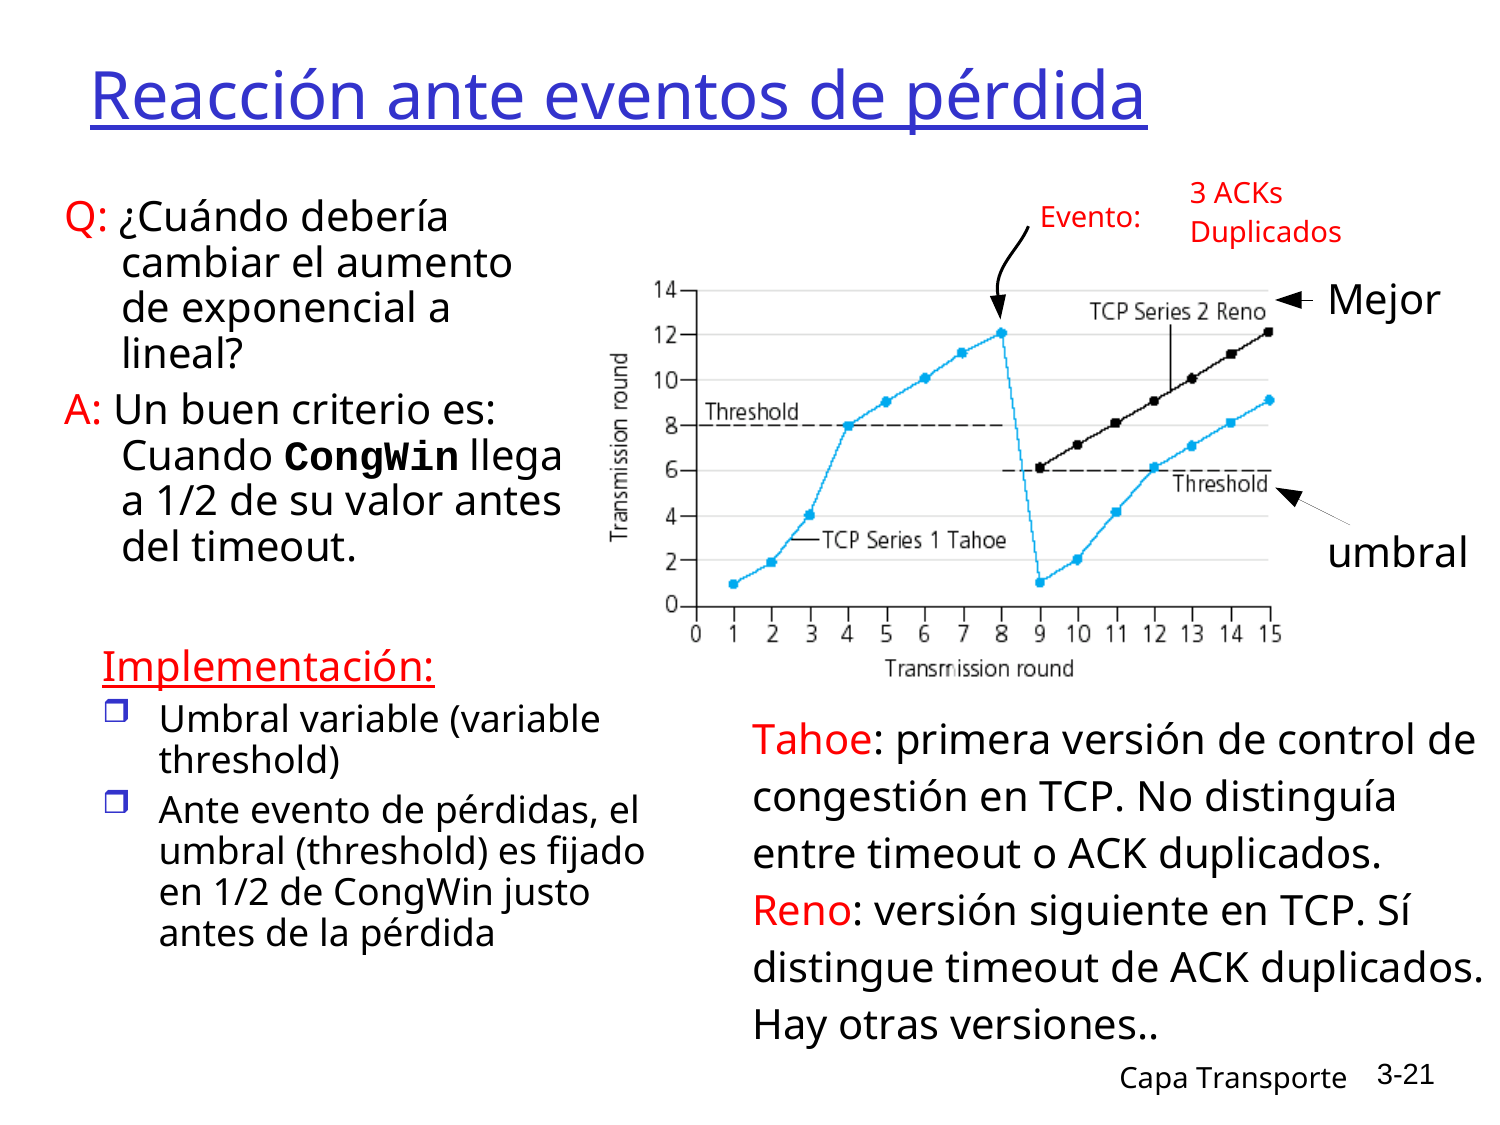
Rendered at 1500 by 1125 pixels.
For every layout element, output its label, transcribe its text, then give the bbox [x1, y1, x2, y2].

text_box Mejor [1312, 262, 1459, 327]
list Implementación: Umbral variable (variable threshold) Ante evento de pérdidas, el umbral (threshold) es fijado en 1/2 de CongWin justo antes de la pérdida [87, 637, 713, 951]
picture [496, 226, 1500, 694]
text_box Evento: [1024, 194, 1199, 233]
text_box Tahoe: primera versión de control de congestión en TCP. No distinguía entre timeout o ACK duplicados. Reno: versión siguiente en TCP. Sí distingue timeout de ACK duplicados. Hay otras versiones.. [737, 701, 1500, 1060]
title Reacción ante eventos de pérdida [75, 0, 1475, 188]
text_box 3 ACKs Duplicados [1175, 170, 1463, 255]
list Q: ¿Cuándo debería cambiar el aumento de exponencial a lineal? A: Un buen criterio es: Cuando CongWin llega a 1/2 de su valor antes del timeout. [49, 187, 588, 579]
text_box umbral [1312, 515, 1491, 580]
